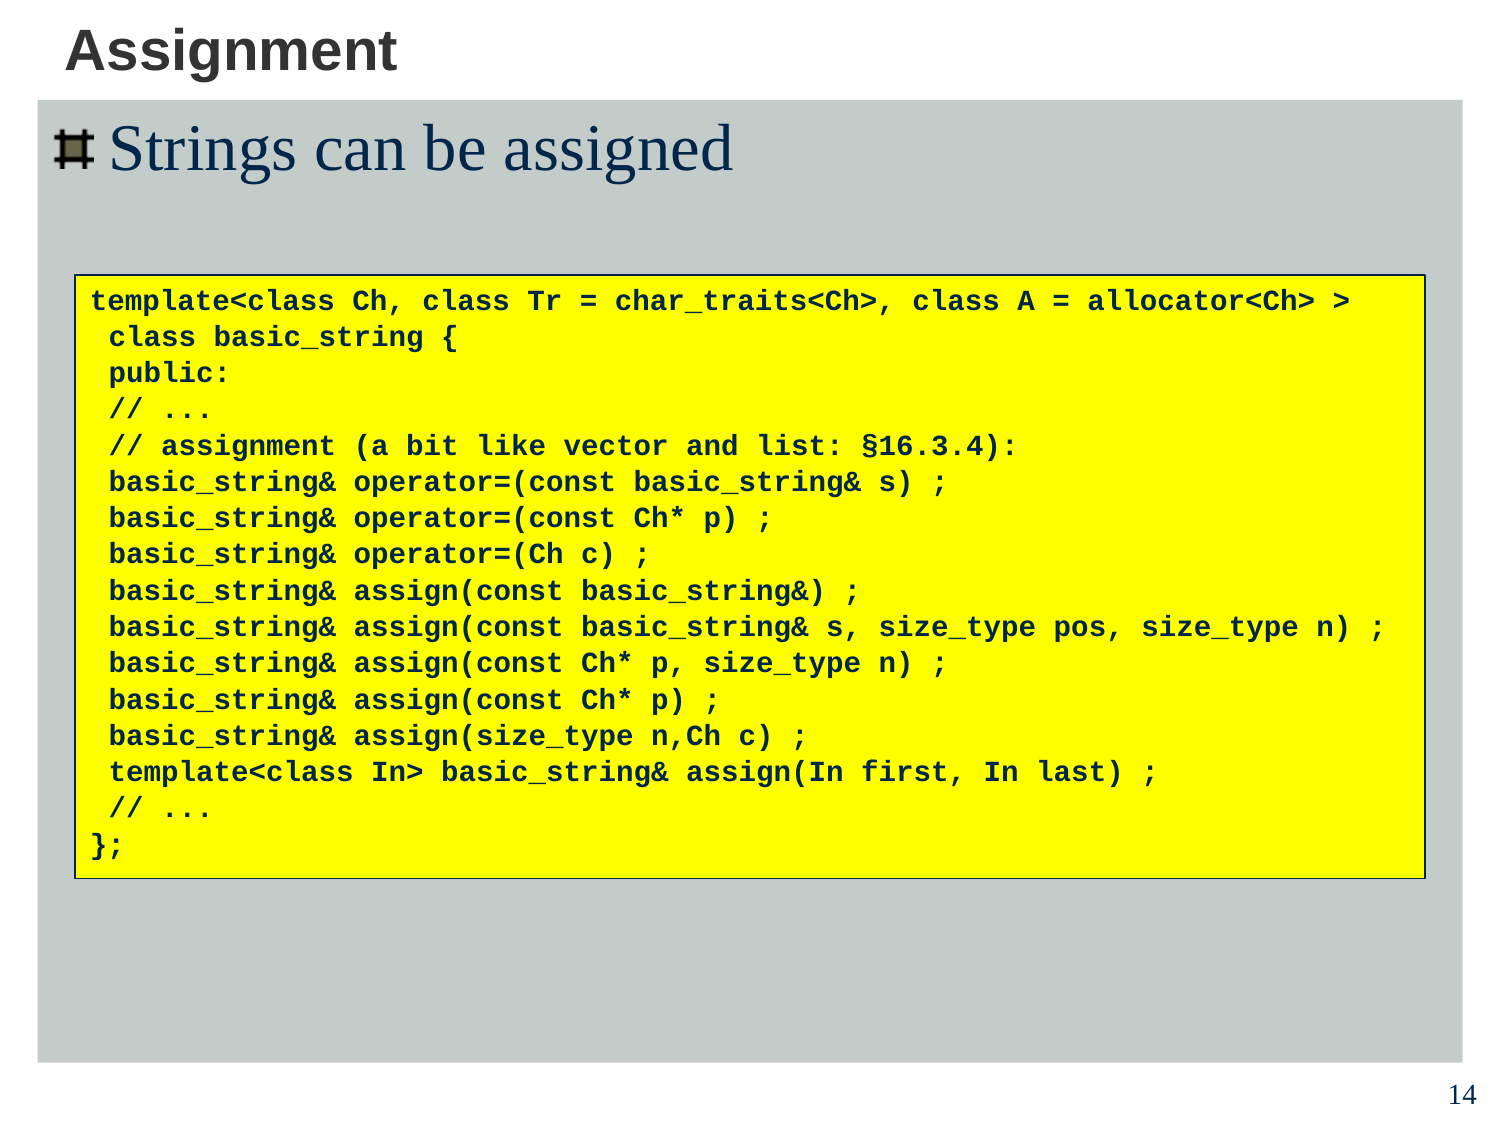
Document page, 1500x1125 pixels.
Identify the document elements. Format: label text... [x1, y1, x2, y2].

title Assignment [50, 0, 1450, 91]
list Strings can be assigned [37, 99, 1463, 1063]
text_box template<class Ch, class Tr = char_traits<Ch>, class A = allocator<Ch> > class basic_string { public: // ... // assignment (a bit like vector and list: §16.3.4): basic_string& operator=(const basic_string& s) ; basic_string& operator=(const Ch* p) ; basic_string& operator=(Ch c) ; basic_string& assign(const basic_string&) ; basic_string& assign(const basic_string& s, size_type pos, size_type n) ; basic_string& assign(const Ch* p, size_type n) ; basic_string& assign(const Ch* p) ; basic_string& assign(size_type n,Ch c) ; template<class In> basic_string& assign(In first, In last) ; // ... }; [75, 275, 1426, 1069]
